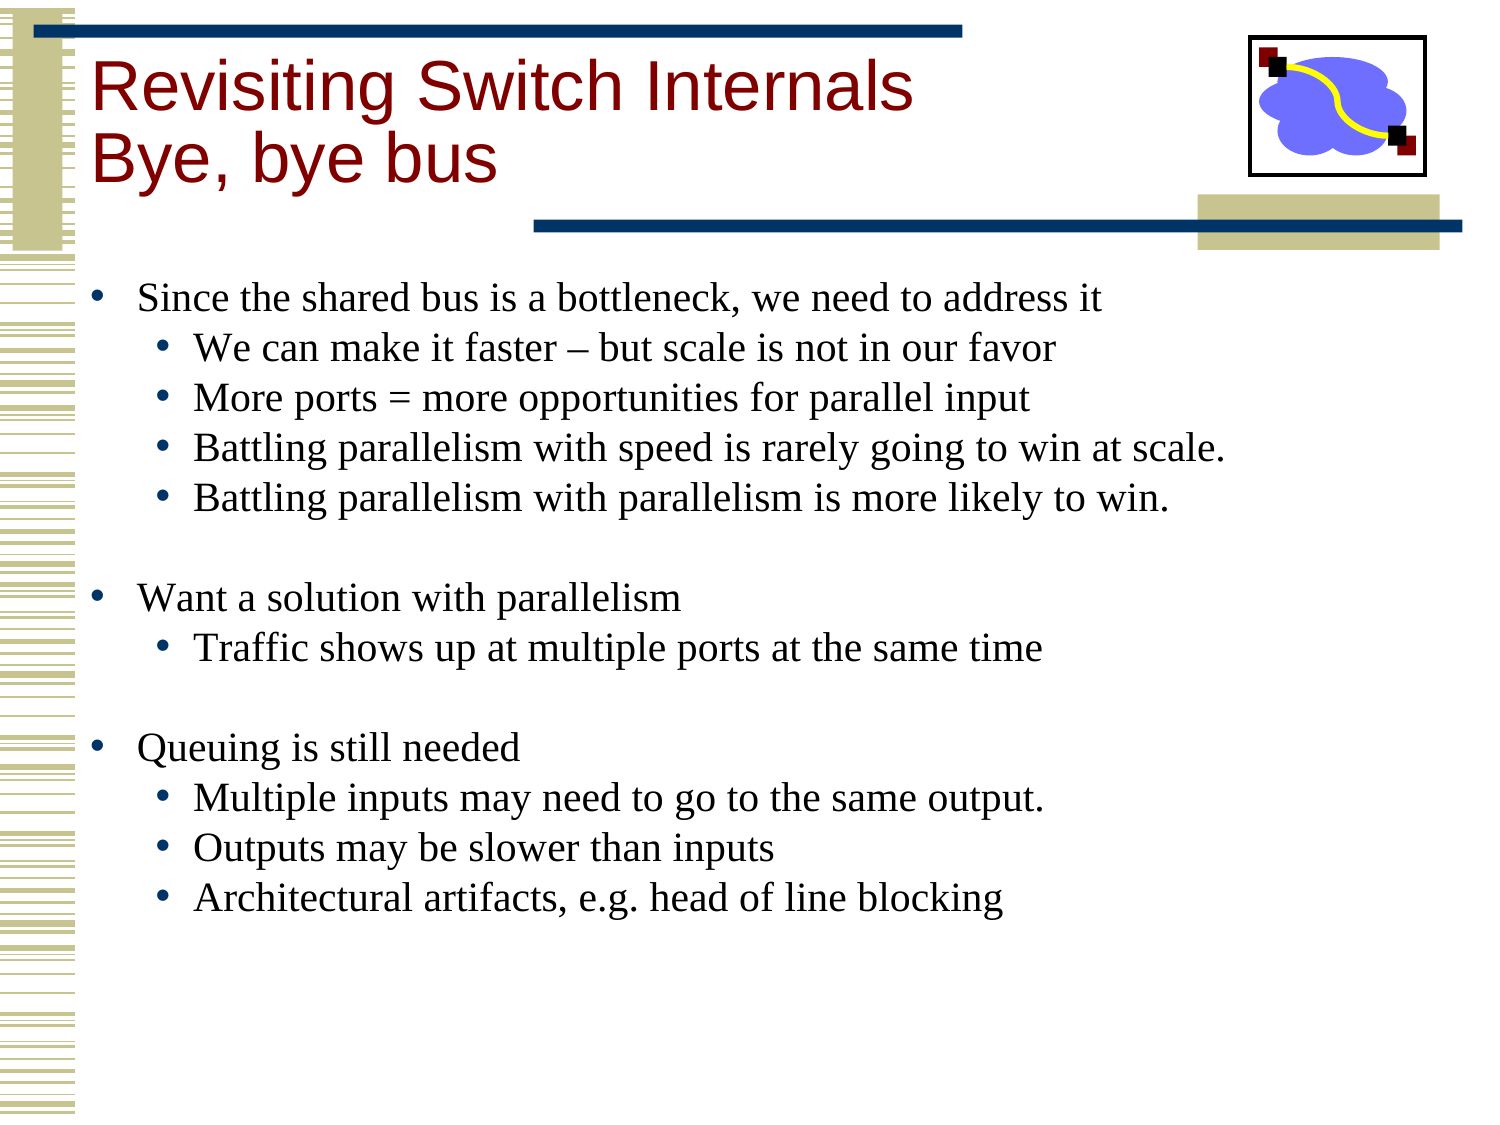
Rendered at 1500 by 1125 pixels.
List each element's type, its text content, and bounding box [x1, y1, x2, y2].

text_box Since the shared bus is a bottleneck, we need to address it We can make it faster – but scale is not in our favor More ports = more opportunities for parallel input Battling parallelism with speed is rarely going to win at scale. Battling parallelism with parallelism is more likely to win. Want a solution with parallelism Traffic shows up at multiple ports at the same time Queuing is still needed Multiple inputs may need to go to the same output. Outputs may be slower than inputs Architectural artifacts, e.g. head of line blocking [0, 262, 1500, 1125]
title Revisiting Switch Internals Bye, bye bus [75, 25, 1313, 226]
